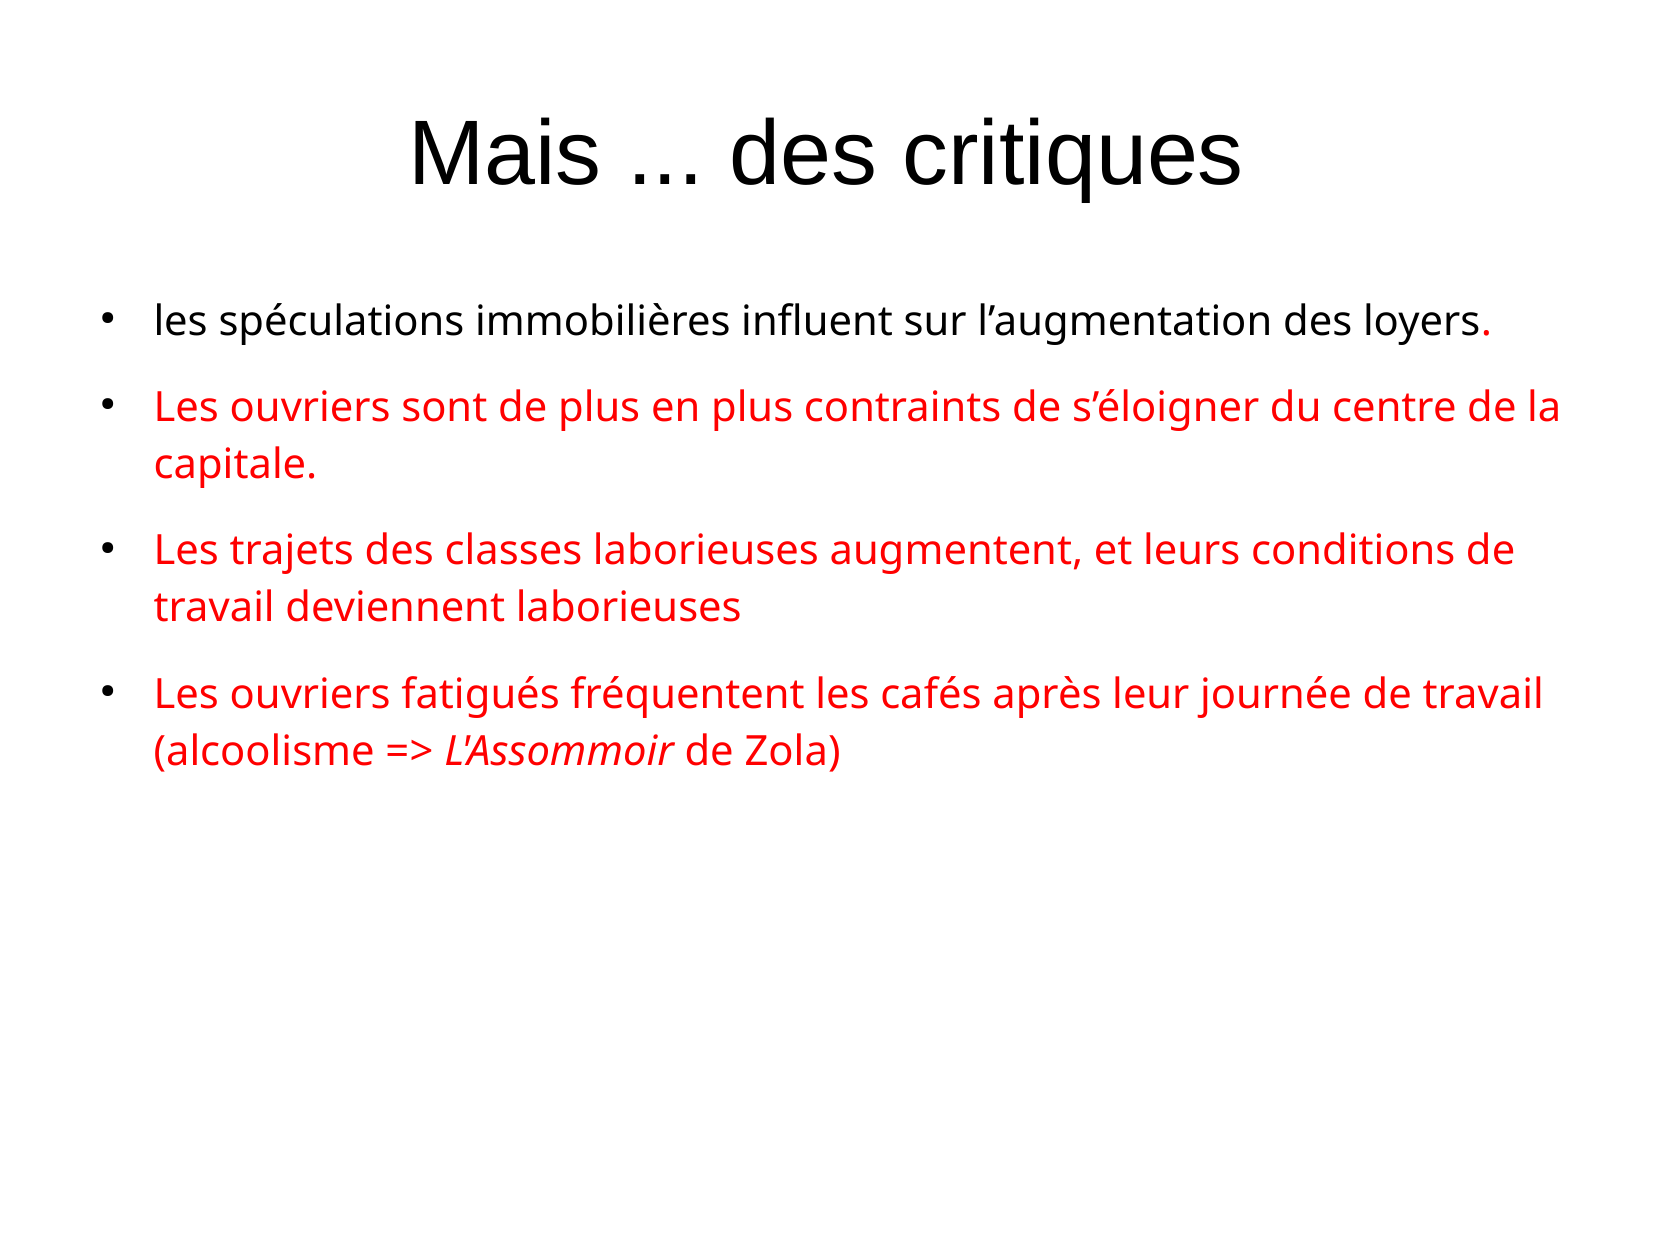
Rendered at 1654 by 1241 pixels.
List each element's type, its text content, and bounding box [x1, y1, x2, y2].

title Mais ... des critiques [82, 49, 1571, 257]
list les spéculations immobilières influent sur l’augmentation des loyers. Les ouvriers sont de plus en plus contraints de s’éloigner du centre de la capitale. Les trajets des classes laborieuses augmentent, et leurs conditions de travail deviennent laborieuses Les ouvriers fatigués fréquentent les cafés après leur journée de travail (alcoolisme => L'Assommoir de Zola) [82, 290, 1571, 1109]
